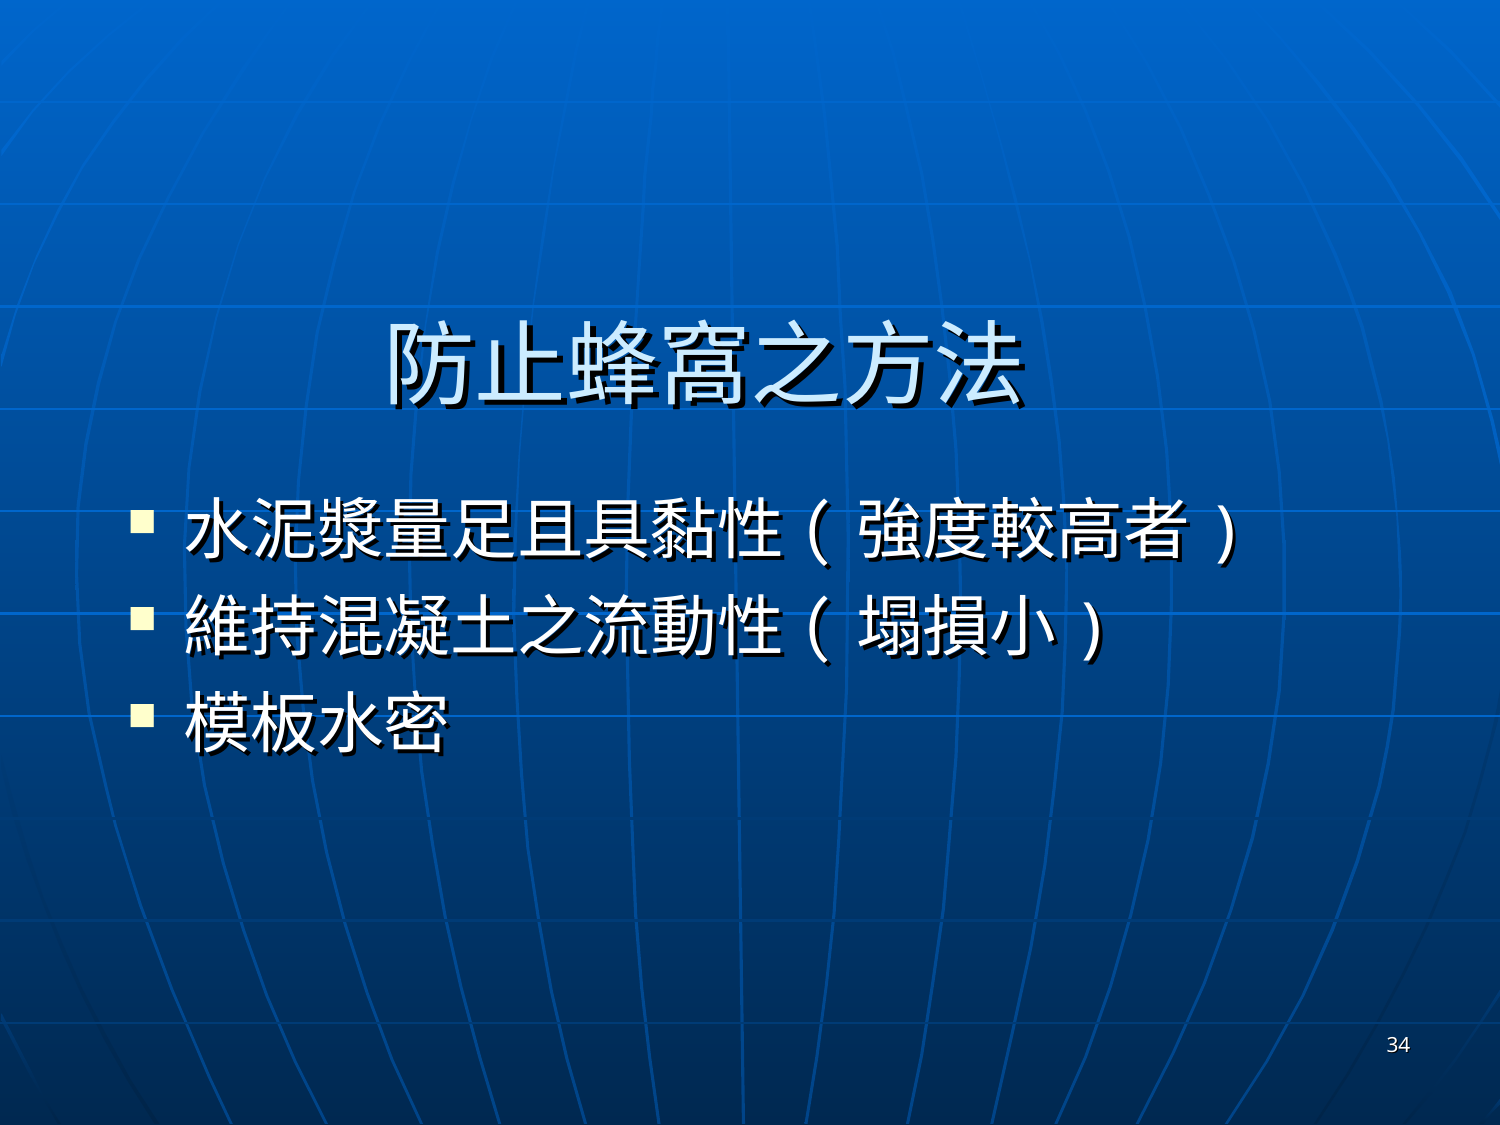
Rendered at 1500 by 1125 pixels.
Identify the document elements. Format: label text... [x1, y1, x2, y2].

list 水泥漿量足且具黏性(強度較高者) 維持混凝土之流動性(塌損小) 模板水密 [112, 479, 1463, 1125]
title 防止蜂窩之方法 [29, 267, 1380, 455]
